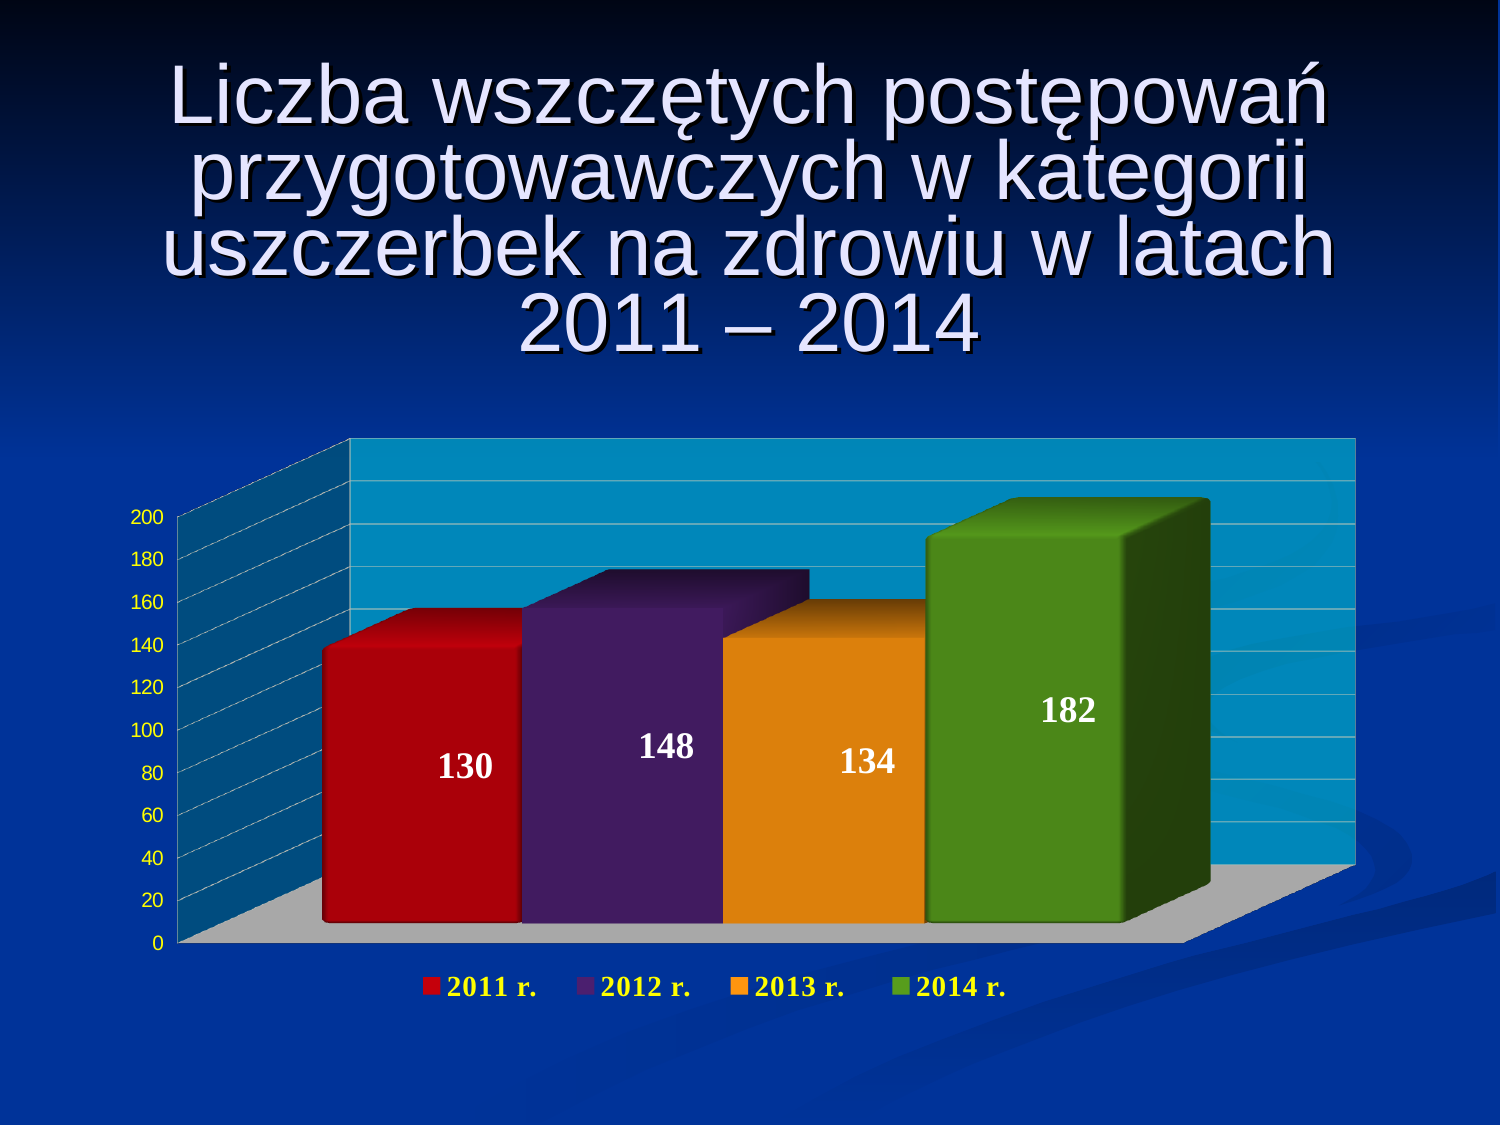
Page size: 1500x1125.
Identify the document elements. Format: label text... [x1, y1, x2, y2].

chart [59, 413, 1441, 1075]
title Liczba wszczętych postępowań przygotowawczych w kategorii uszczerbek na zdrowiu w latach 2011 – 2014 [75, 21, 1424, 256]
